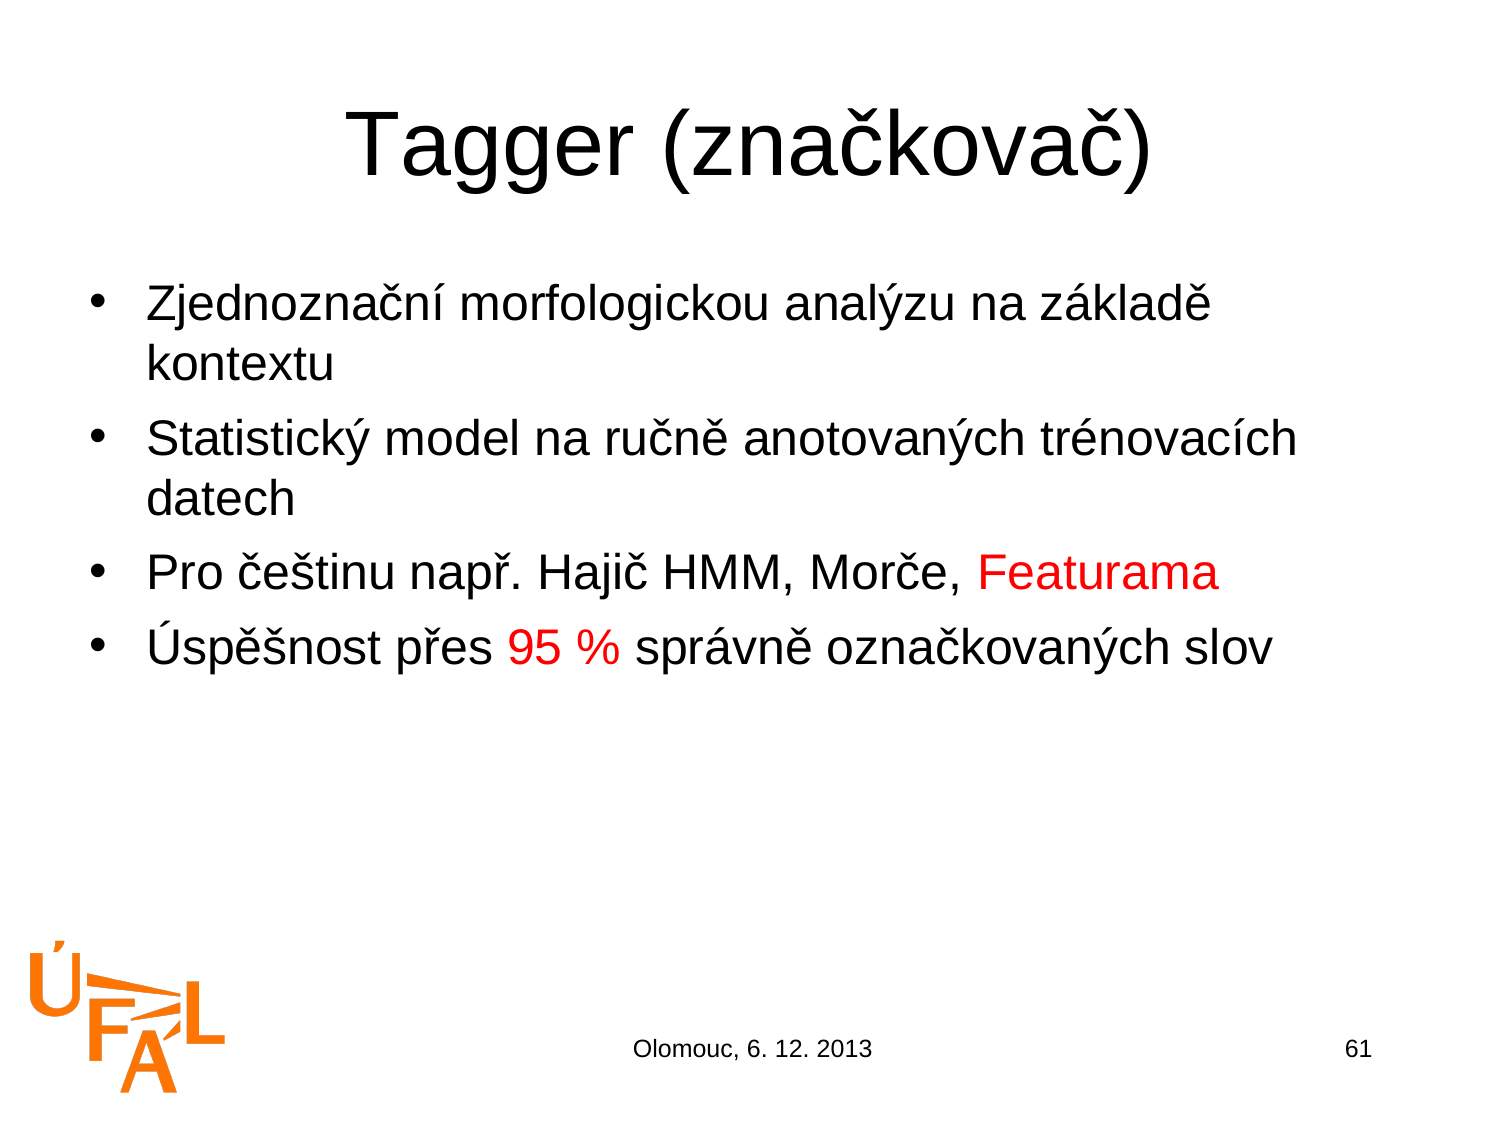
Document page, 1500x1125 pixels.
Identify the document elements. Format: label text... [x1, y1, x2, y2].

list Zjednoznační morfologickou analýzu na základě kontextu Statistický model na ručně anotovaných trénovacích datech Pro češtinu např. Hajič HMM, Morče, Featurama Úspěšnost přes 95 % správně označkovaných slov [75, 262, 1426, 932]
title Tagger (značkovač) [75, 14, 1426, 262]
picture [29, 940, 225, 1093]
